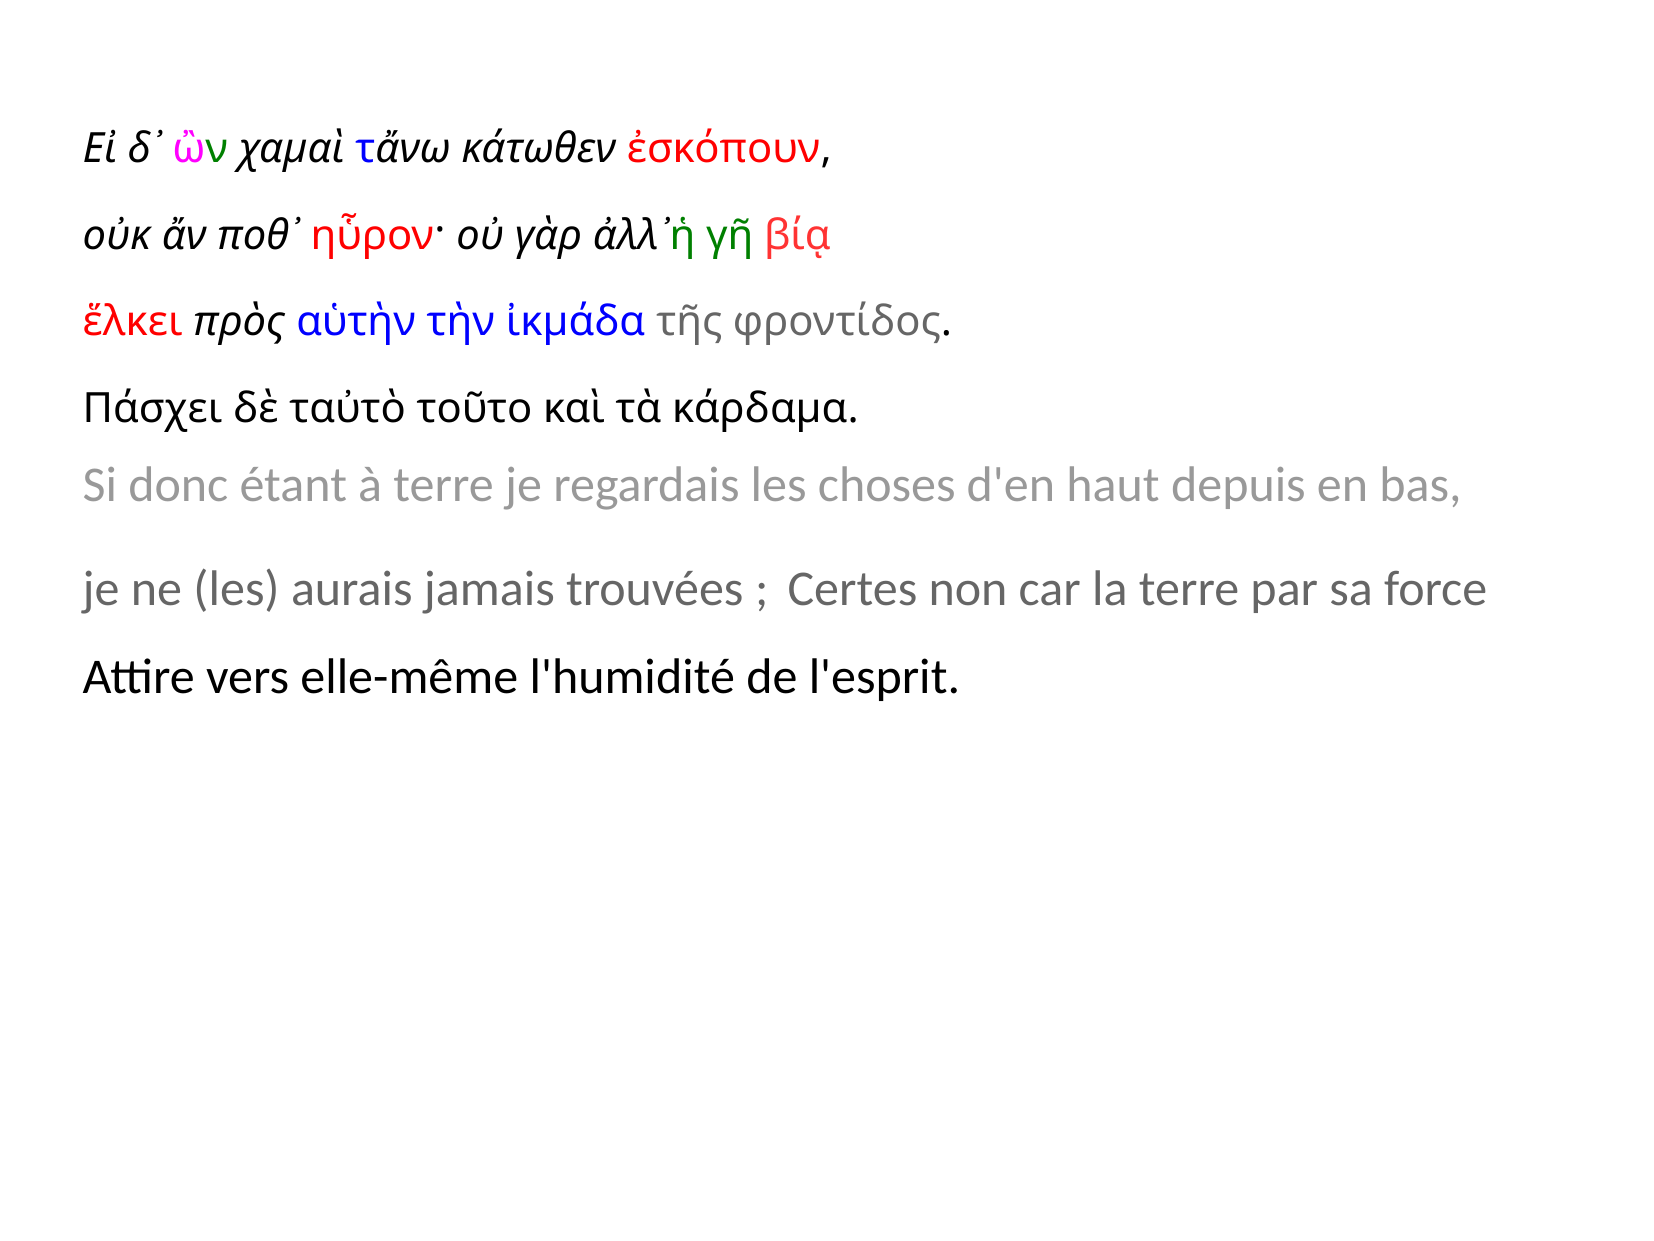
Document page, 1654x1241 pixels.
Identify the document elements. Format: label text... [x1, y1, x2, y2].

list Εἰ δ᾿ ὢν χαμαὶ τἄνω κάτωθεν ἐσκόπουν, οὐκ ἄν ποθ᾿ ηὗρον· οὐ γὰρ ἀλλ᾿ἡ γῆ βίᾳ ἕλκει πρὸς αὑτὴν τὴν ἰκμάδα τῆς φροντίδος. Πάσχει δὲ ταὐτὸ τοῦτο καὶ τὰ κάρδαμα. Si donc étant à terre je regardais les choses d'en haut depuis en bas, je ne (les) aurais jamais trouvées ; Certes non car la terre par sa force Attire vers elle-même l'humidité de l'esprit. [82, 118, 1571, 1121]
